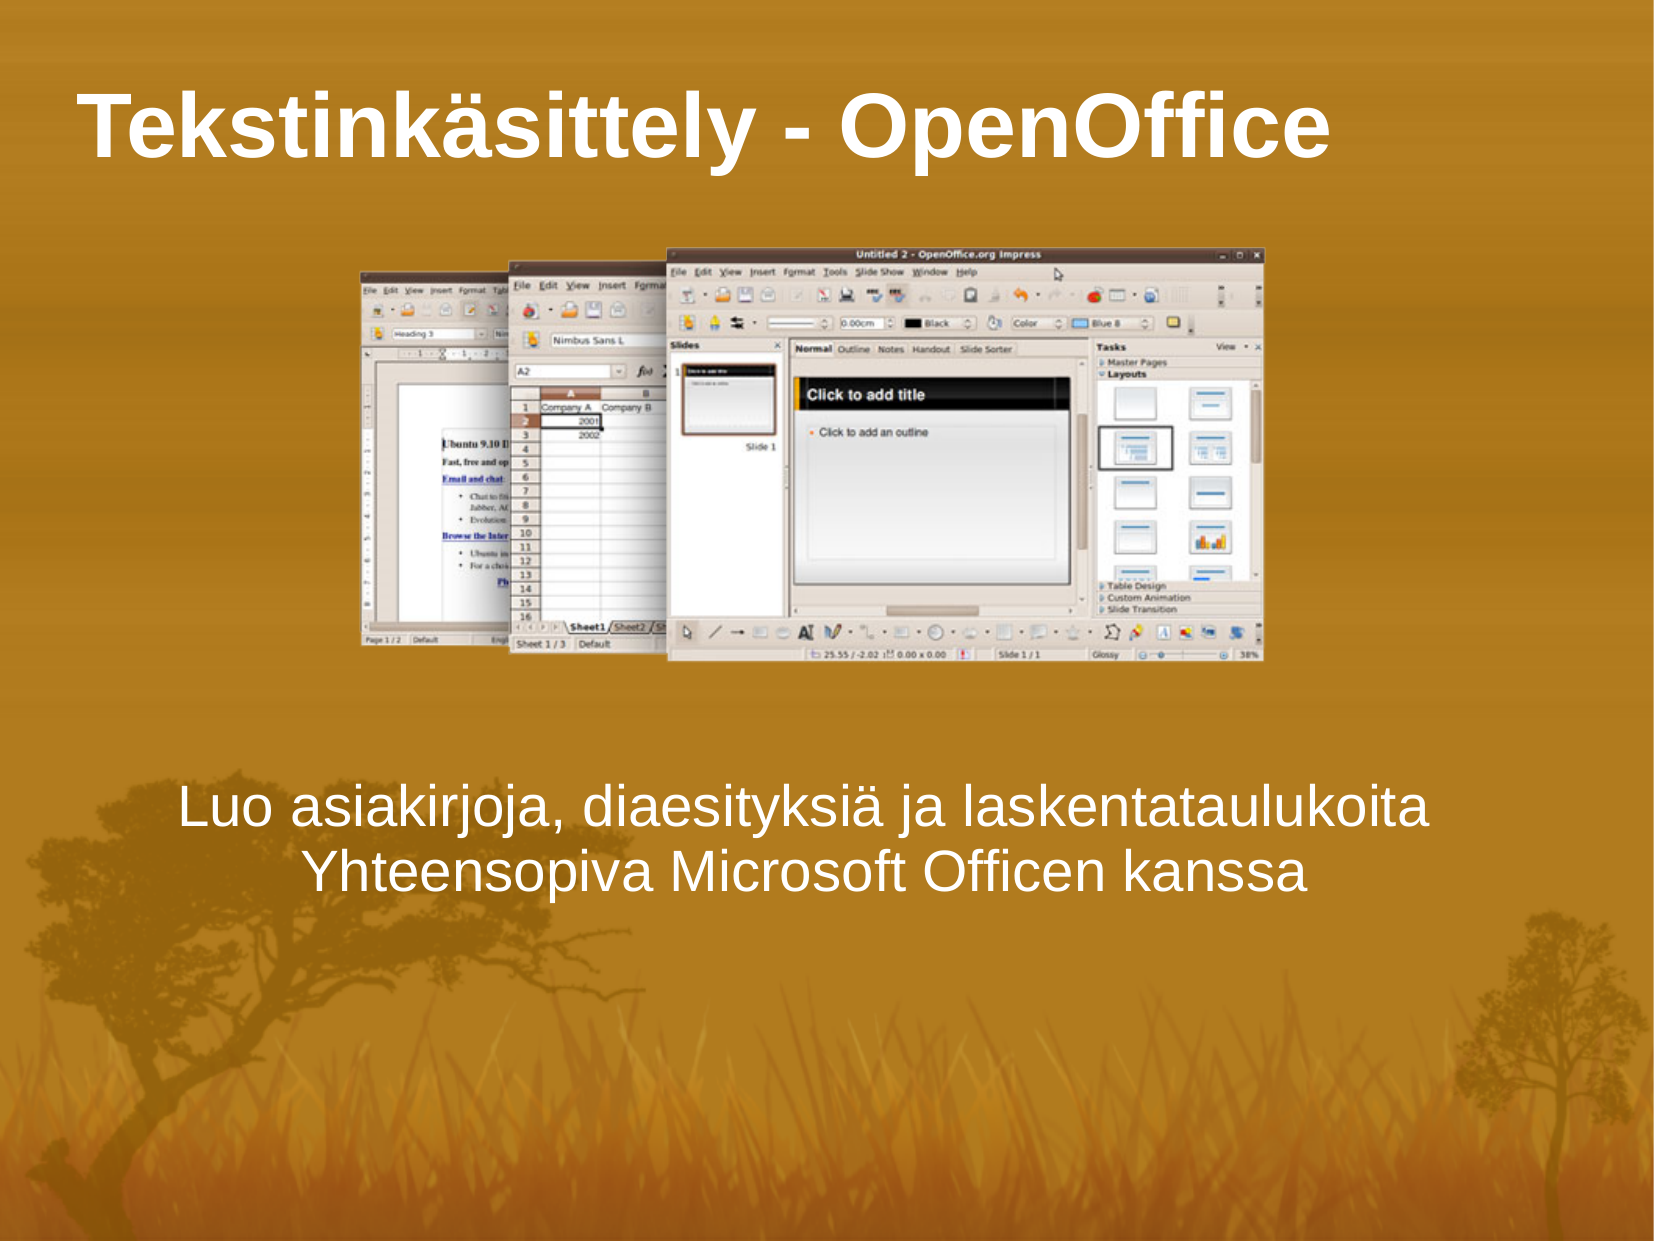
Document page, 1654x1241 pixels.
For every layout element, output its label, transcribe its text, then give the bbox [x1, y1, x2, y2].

title Tekstinkäsittely - OpenOffice [76, 29, 1565, 222]
picture [0, 0, 1654, 1241]
text_box Luo asiakirjoja, diaesityksiä ja laskentataulukoita Yhteensopiva Microsoft Officen kanssa [177, 708, 1536, 1063]
